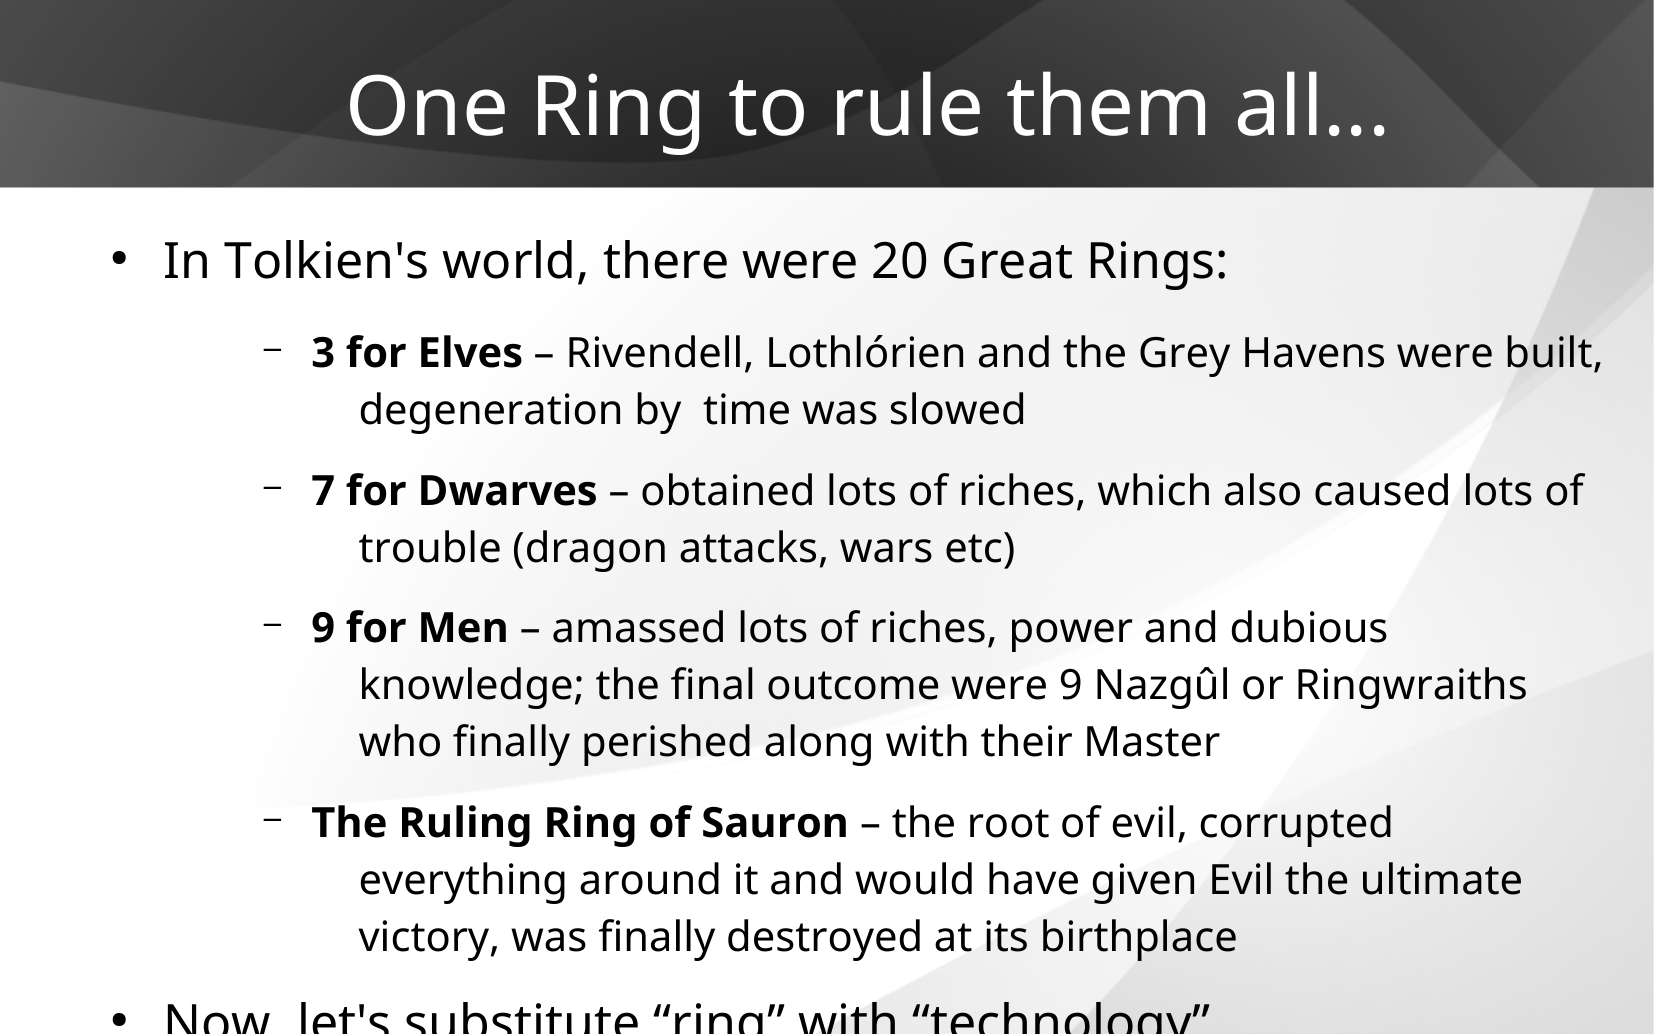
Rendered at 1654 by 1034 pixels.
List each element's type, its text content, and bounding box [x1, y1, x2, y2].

title One Ring to rule them all... [124, 0, 1613, 208]
list In Tolkien's world, there were 20 Great Rings: 3 for Elves – Rivendell, Lothlórien and the Grey Havens were built, degeneration by time was slowed 7 for Dwarves – obtained lots of riches, which also caused lots of trouble (dragon attacks, wars etc) 9 for Men – amassed lots of riches, power and dubious knowledge; the final outcome were 9 Nazgûl or Ringwraiths who finally perished along with their Master The Ruling Ring of Sauron – the root of evil, corrupted everything around it and would have given Evil the ultimate victory, was finally destroyed at its birthplace Now, let's substitute “ring” with “technology”... [75, 225, 1613, 1032]
picture [0, 0, 1654, 1034]
